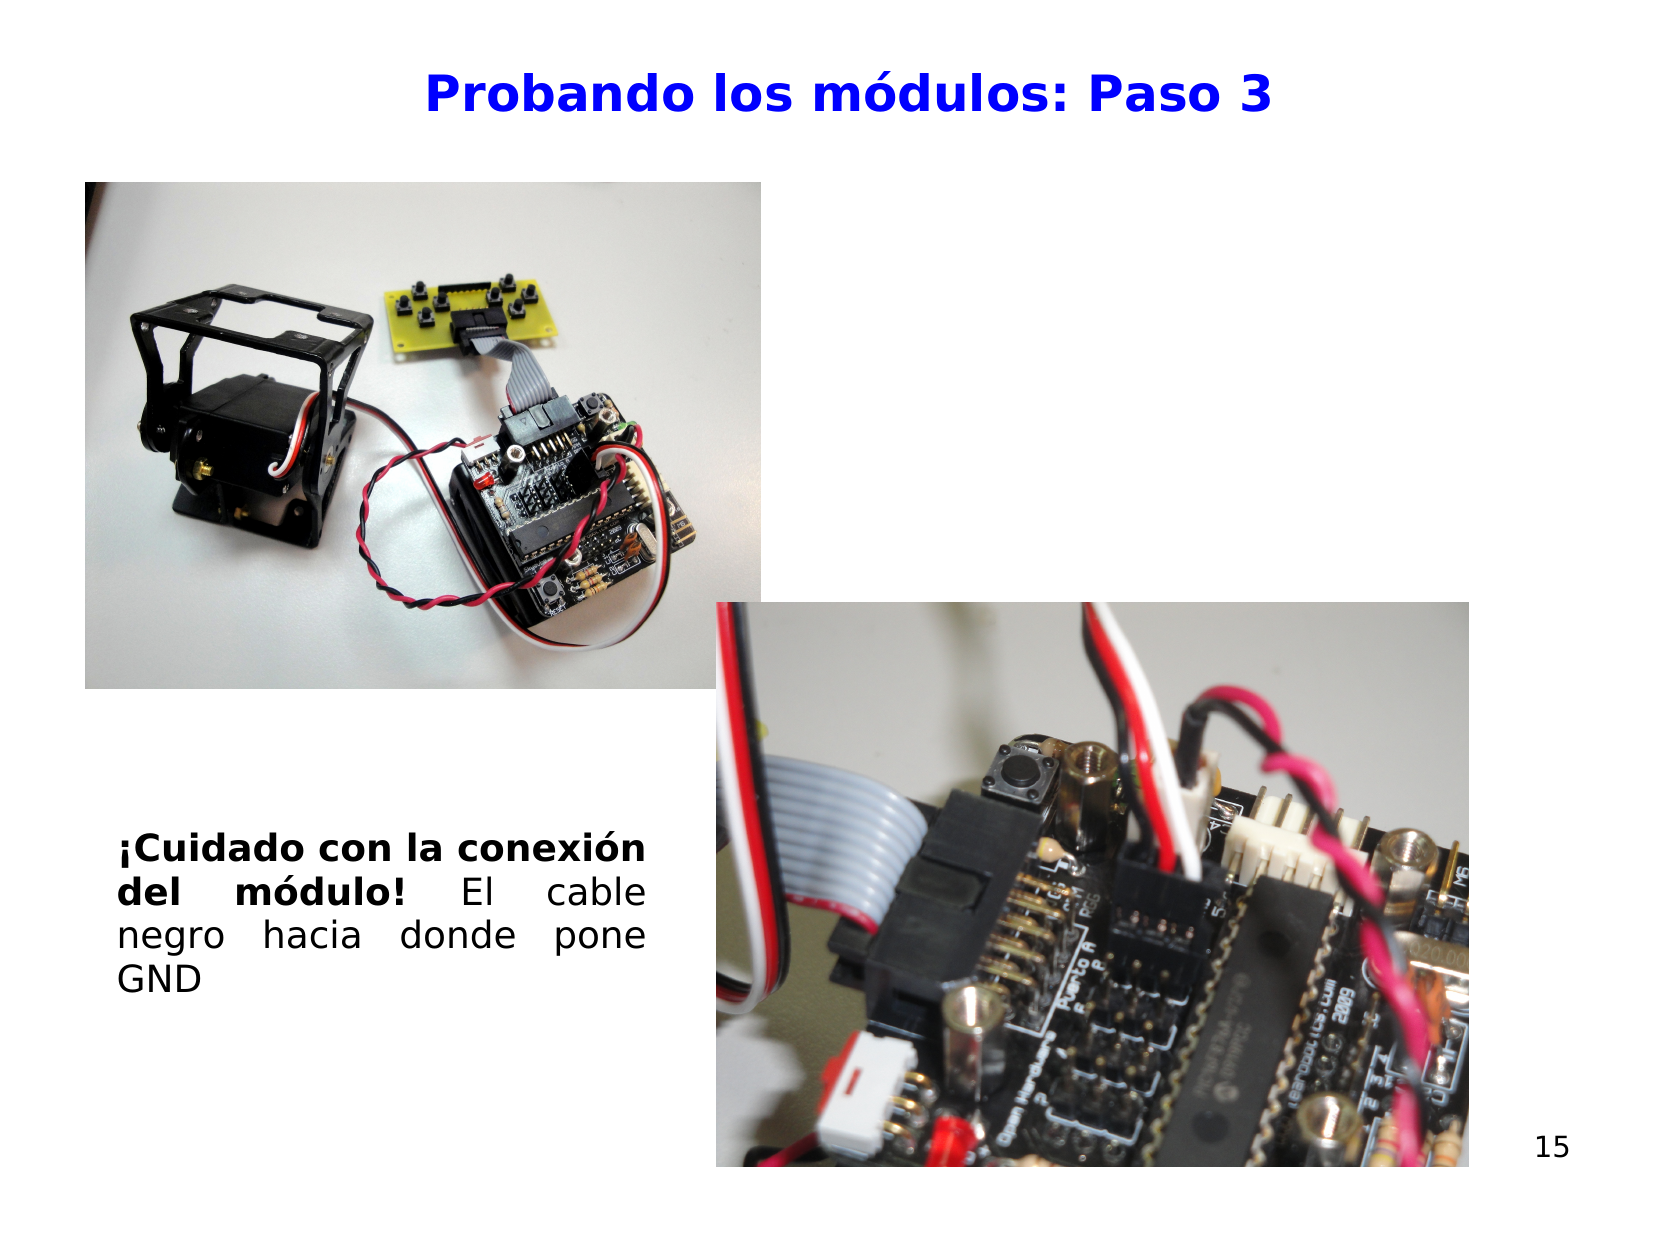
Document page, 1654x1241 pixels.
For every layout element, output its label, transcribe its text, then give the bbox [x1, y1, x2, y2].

picture [85, 182, 1469, 1168]
text_box Probando los módulos: Paso 3 [409, 57, 1290, 131]
text_box ¡Cuidado con la conexión del módulo! El cable negro hacia donde pone GND [101, 819, 662, 1009]
